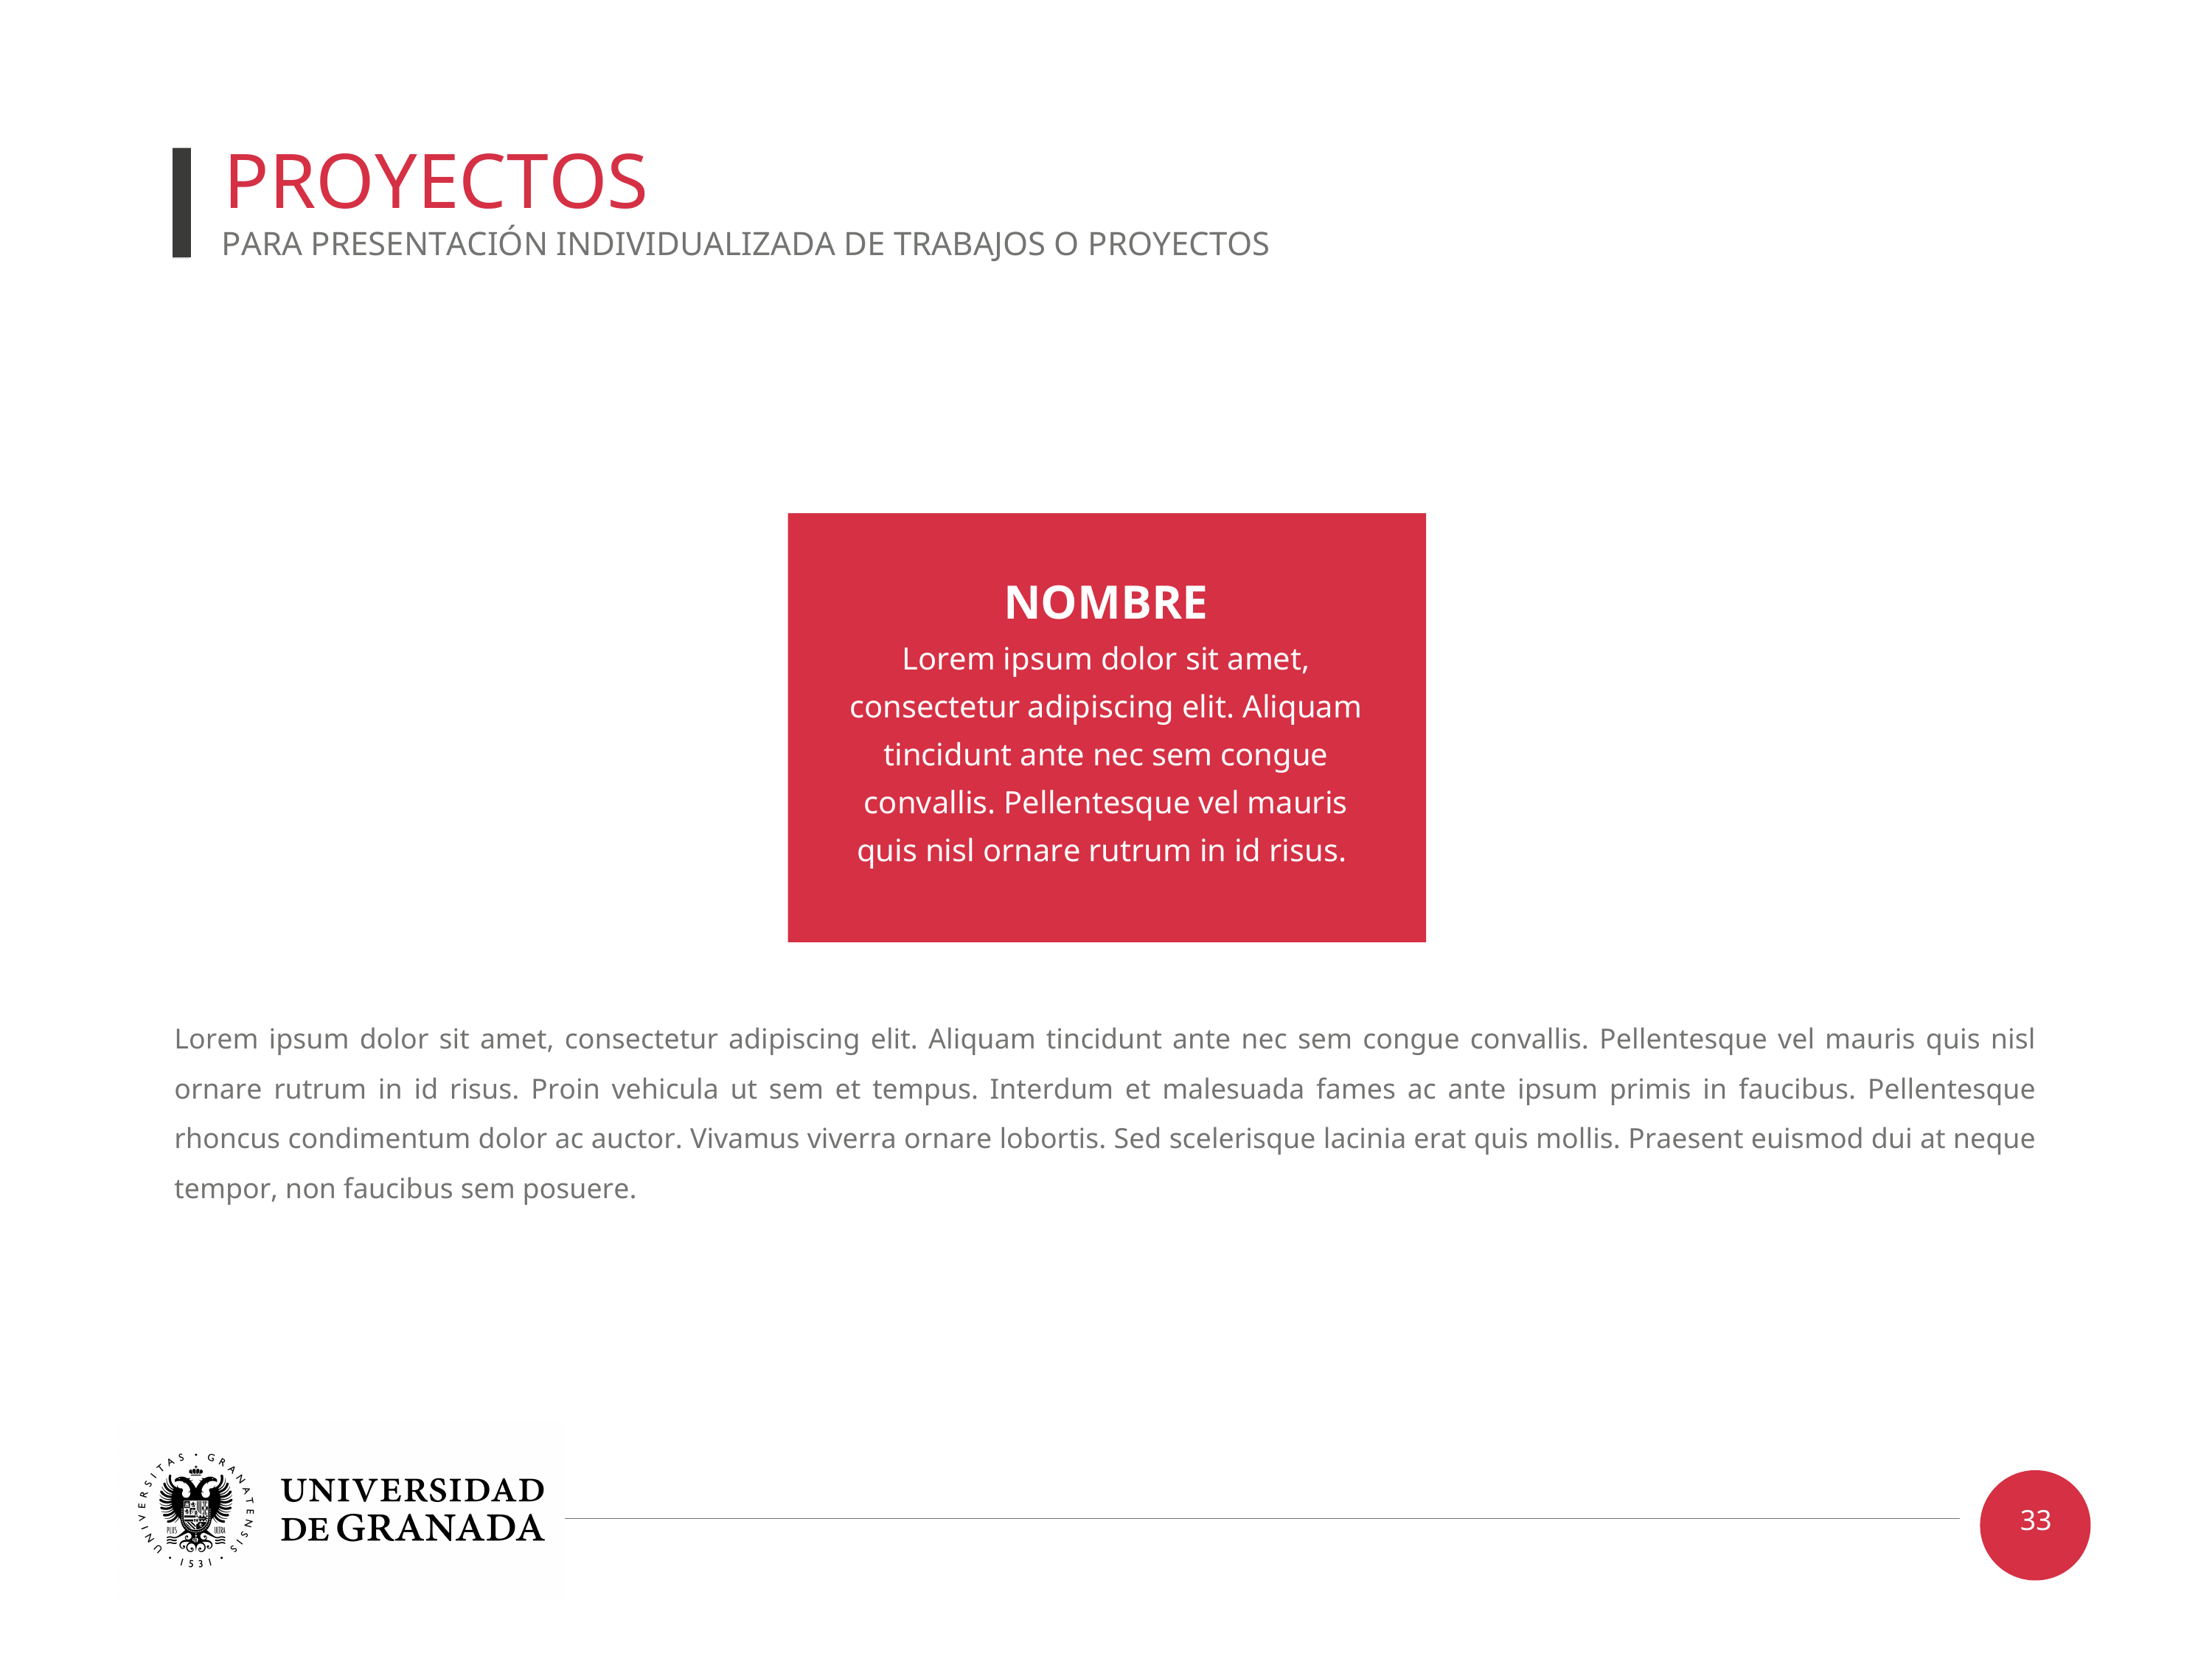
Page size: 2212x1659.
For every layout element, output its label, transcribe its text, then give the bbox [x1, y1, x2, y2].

text_box Lorem ipsum dolor sit amet, consectetur adipiscing elit. Aliquam tincidunt ante nec sem congue convallis. Pellentesque vel mauris quis nisl ornare rutrum in id risus. Proin vehicula ut sem et tempus. Interdum et malesuada fames ac ante ipsum primis in faucibus. Pellentesque rhoncus condimentum dolor ac auctor. Vivamus viverra ornare lobortis. Sed scelerisque lacinia erat quis mollis. Praesent euismod dui at neque tempor, non faucibus sem posuere. [152, 993, 2060, 1216]
text_box PROYECTOS [212, 127, 2063, 229]
text_box NOMBRE Lorem ipsum dolor sit amet, consectetur adipiscing elit. Aliquam tincidunt ante nec sem congue convallis. Pellentesque vel mauris quis nisl ornare rutrum in id risus. [819, 561, 1393, 879]
text_box [787, 513, 1427, 942]
text_box [173, 147, 191, 257]
text_box PARA PRESENTACIÓN INDIVIDUALIZADA DE TRABAJOS O PROYECTOS [210, 218, 2061, 268]
picture [118, 1421, 565, 1600]
